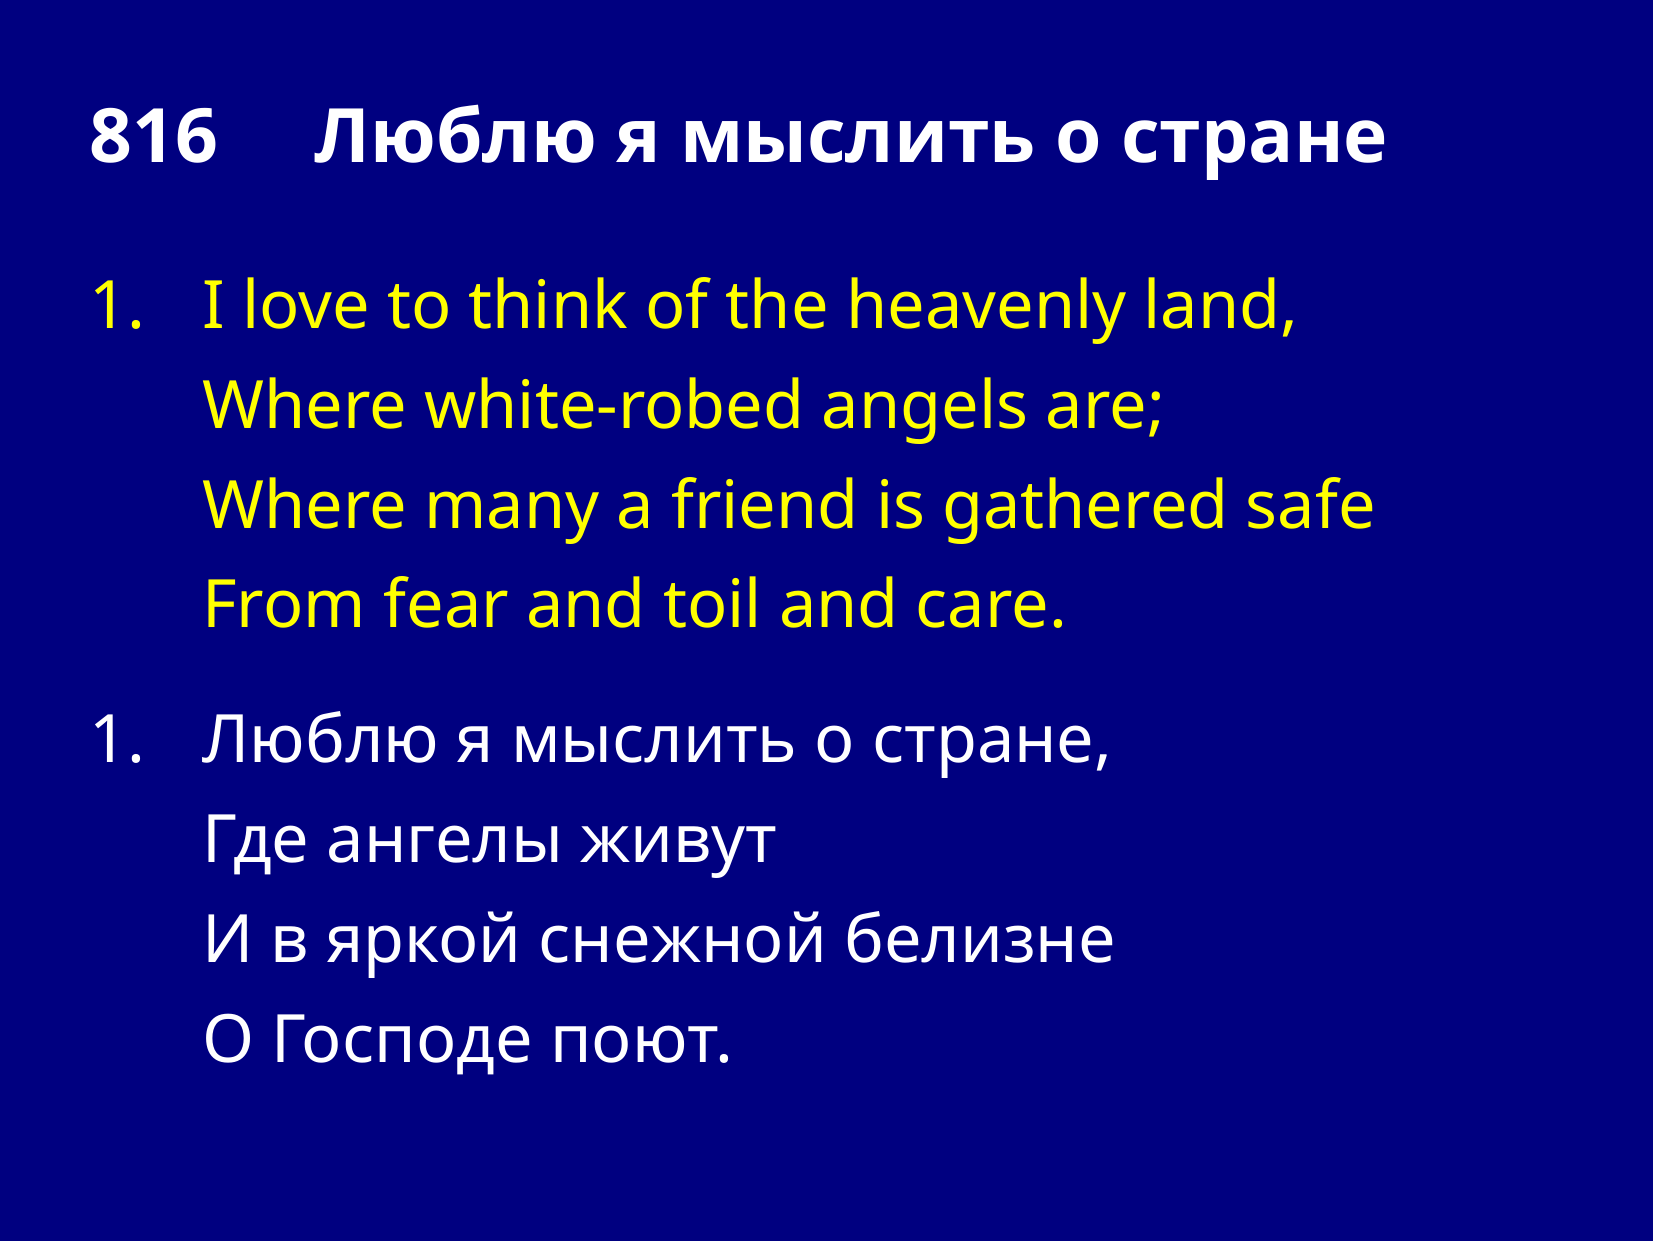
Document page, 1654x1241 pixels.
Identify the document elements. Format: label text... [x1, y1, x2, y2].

text_box 1. Люблю я мыслить о стране, Где ангелы живут И в яркой снежной белизне О Господе поют. [75, 675, 1576, 1163]
text_box 1. I love to think of the heavenly land, Where white-robed angels are; Where many a friend is gathered safe From fear and toil and care. [75, 188, 1576, 638]
text_box 816 Люблю я мыслить о стране [75, 75, 1576, 188]
